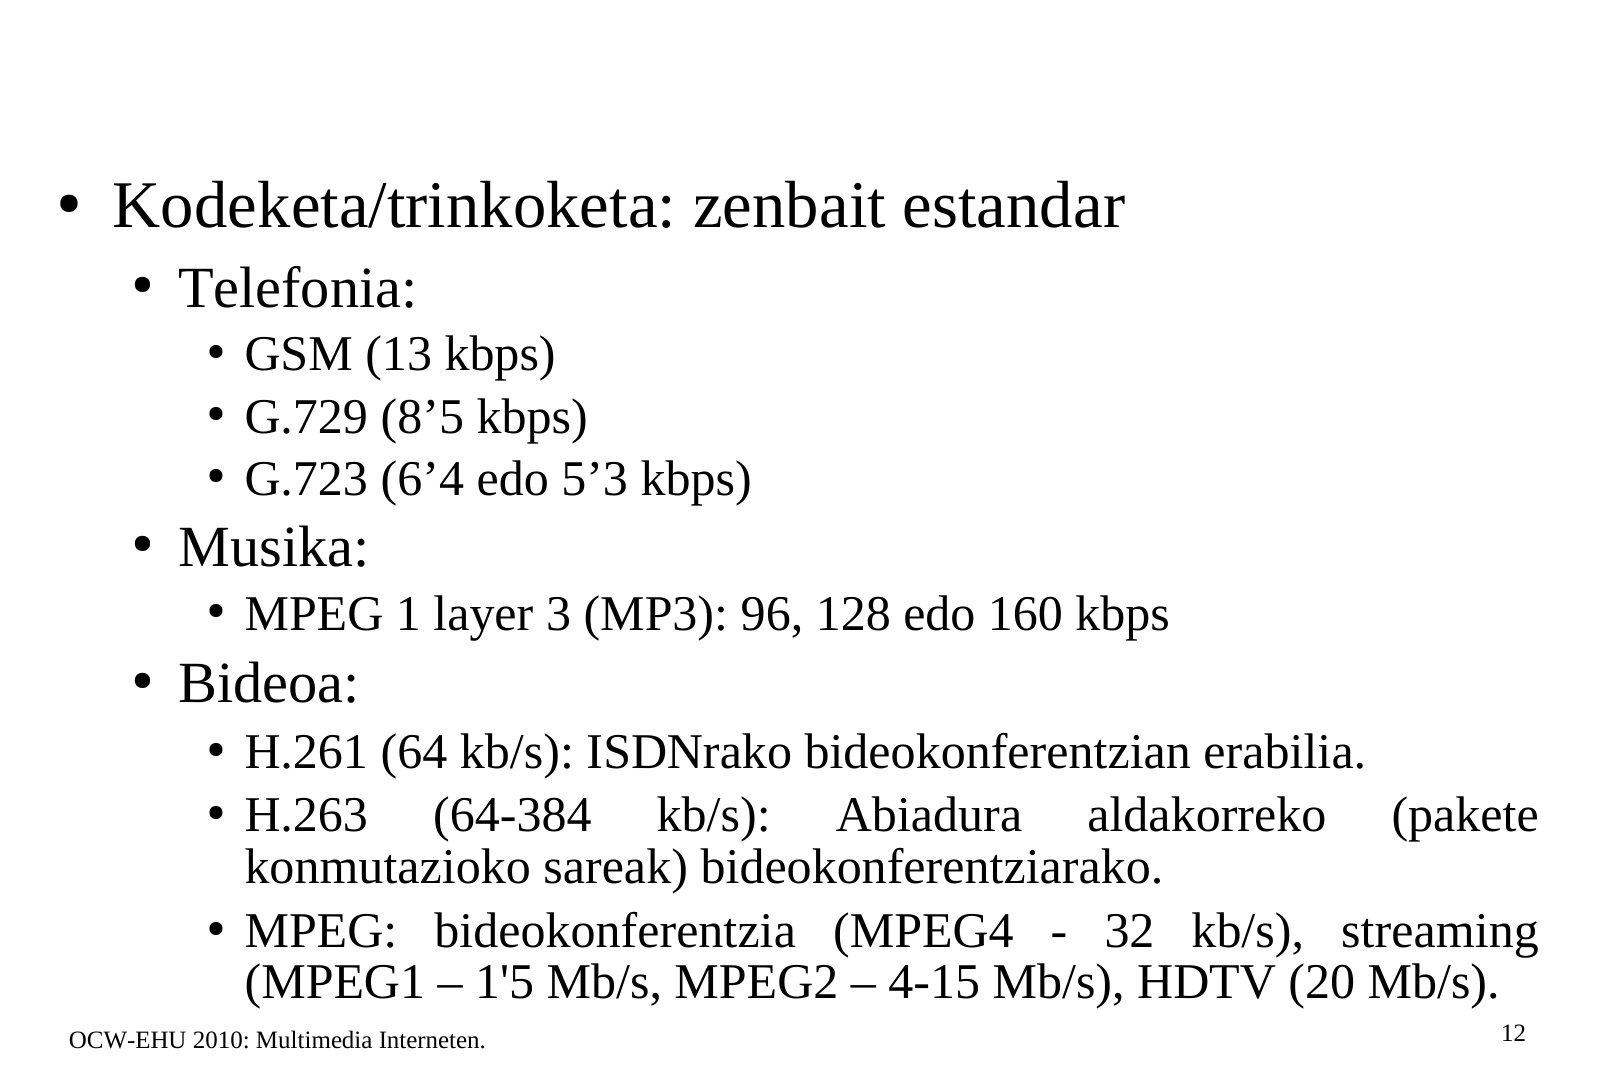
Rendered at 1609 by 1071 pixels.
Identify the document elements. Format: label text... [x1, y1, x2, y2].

list Kodeketa/trinkoketa: zenbait estandar Telefonia: GSM (13 kbps) G.729 (8’5 kbps) G.723 (6’4 edo 5’3 kbps) Musika: MPEG 1 layer 3 (MP3): 96, 128 edo 160 kbps Bideoa: H.261 (64 kb/s): ISDNrako bideokonferentzian erabilia. H.263 (64-384 kb/s): Abiadura aldakorreko (pakete konmutazioko sareak) bideokonferentziarako. MPEG: bideokonferentzia (MPEG4 - 32 kb/s), streaming (MPEG1 – 1'5 Mb/s, MPEG2 – 4-15 Mb/s), HDTV (20 Mb/s). [41, 160, 1555, 1017]
